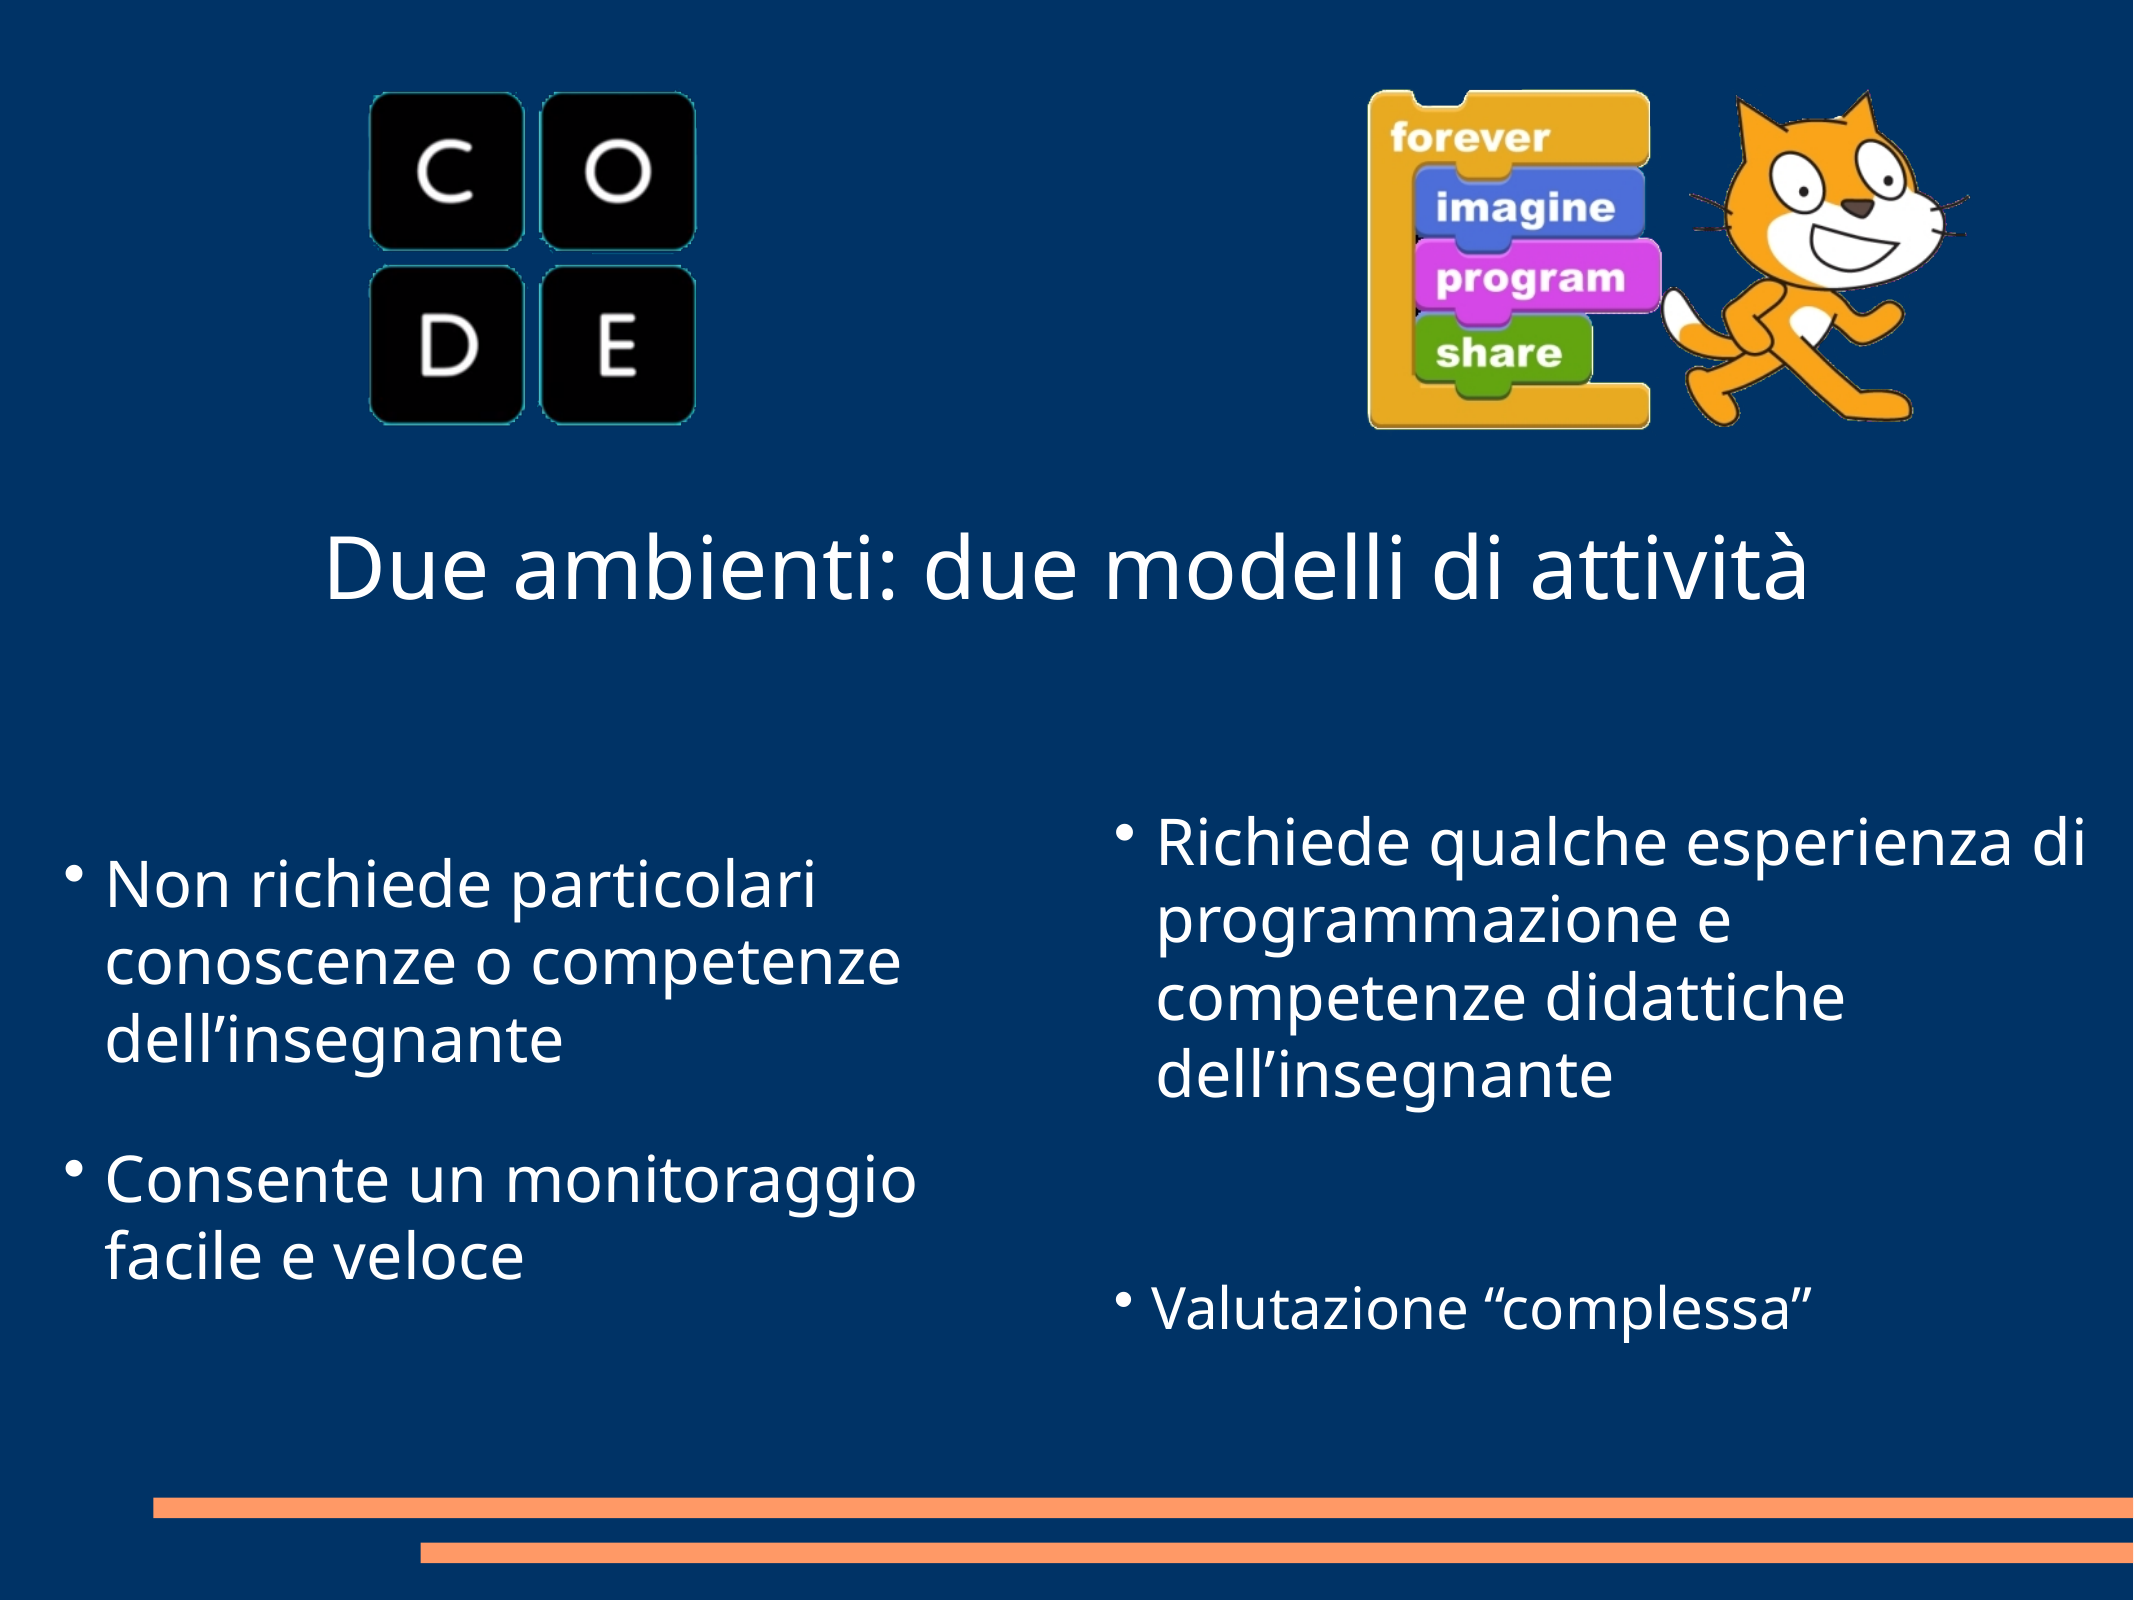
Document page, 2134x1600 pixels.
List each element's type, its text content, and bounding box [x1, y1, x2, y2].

picture [235, 17, 856, 481]
text_box Non richiede particolari conoscenze o competenze dell’insegnante Consente un monitoraggio facile e veloce [54, 834, 1036, 1301]
picture [1351, 86, 1973, 436]
text_box Richiede qualche esperienza di programmazione e competenze didattiche dell’insegnante Valutazione “complessa” [1113, 800, 2095, 1342]
text_box Due ambienti: due modelli di attività [313, 503, 1820, 626]
